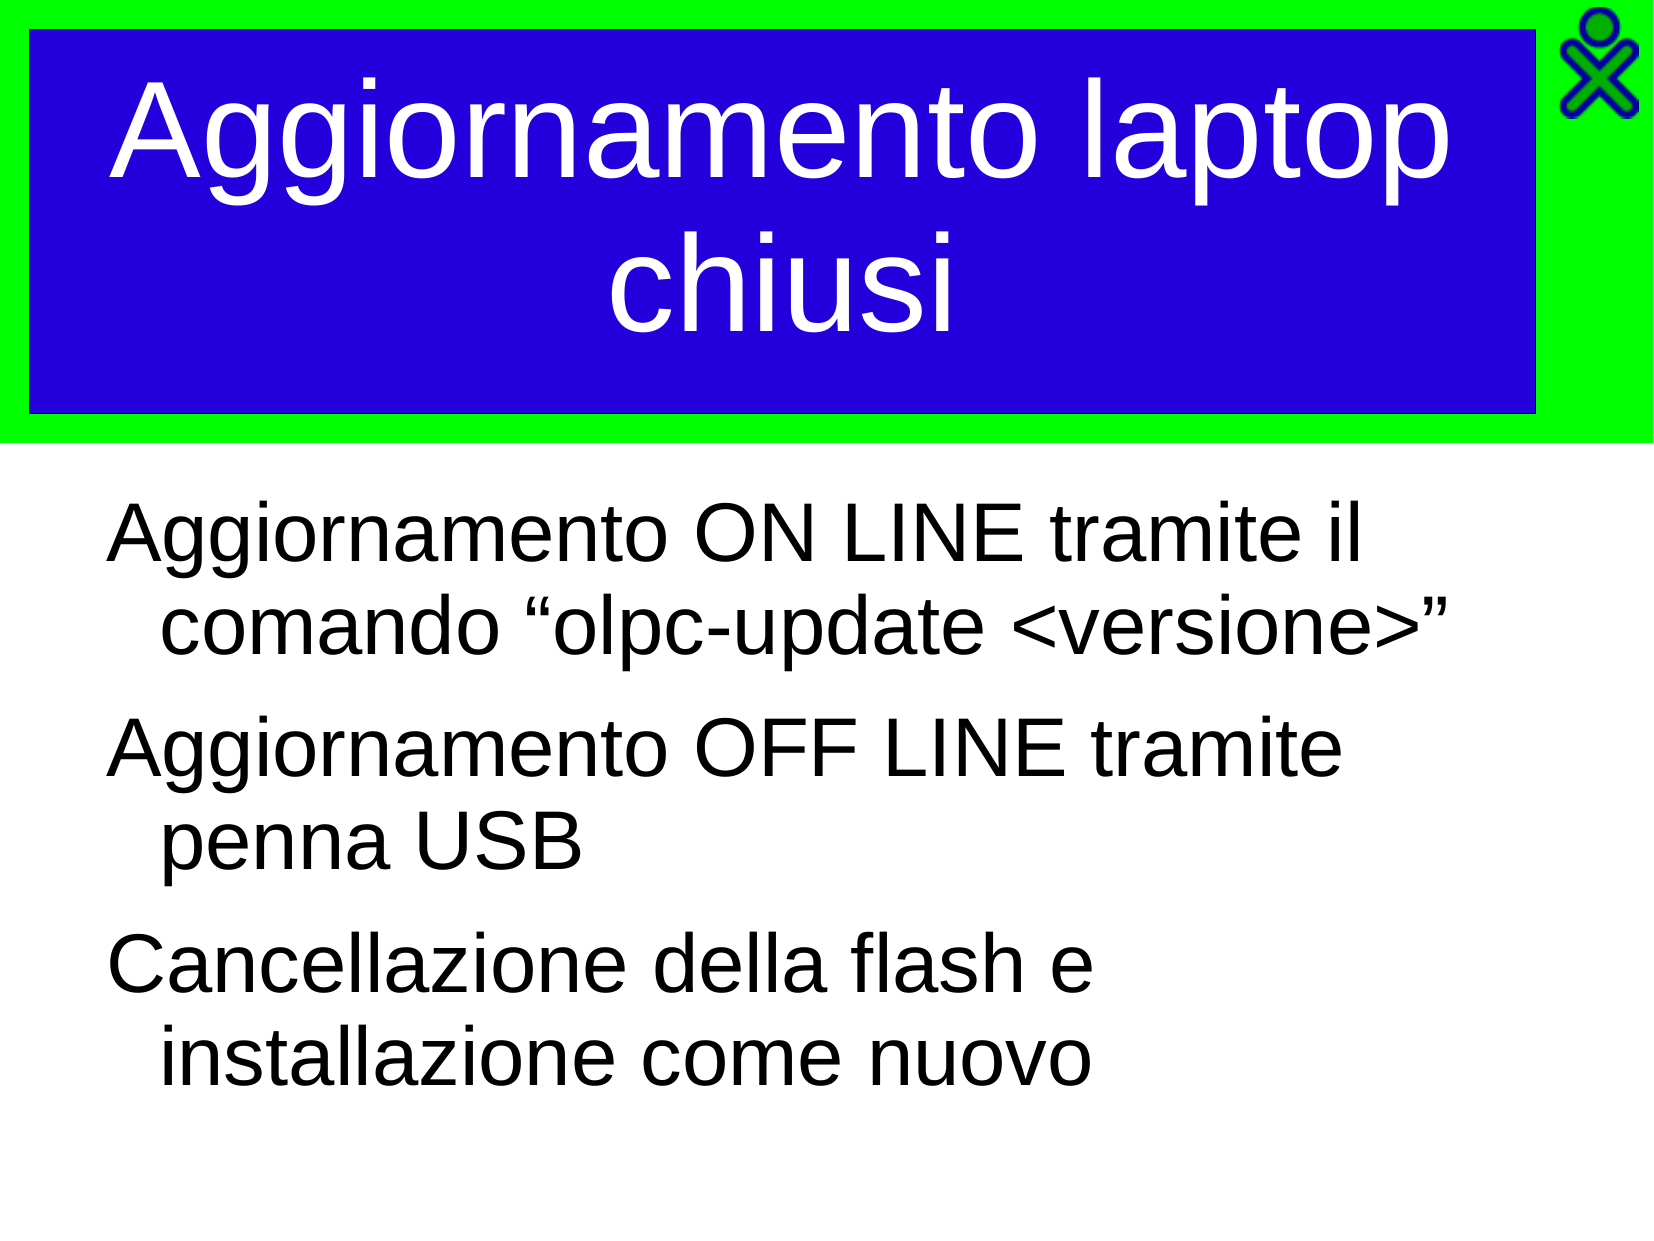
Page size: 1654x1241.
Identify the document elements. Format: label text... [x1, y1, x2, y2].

title Aggiornamento laptop chiusi [59, 0, 1506, 414]
list Aggiornamento ON LINE tramite il comando “olpc-update <versione>” Aggiornamento OFF LINE tramite penna USB Cancellazione della flash e installazione come nuovo [88, 485, 1577, 1123]
picture [1559, 7, 1639, 119]
